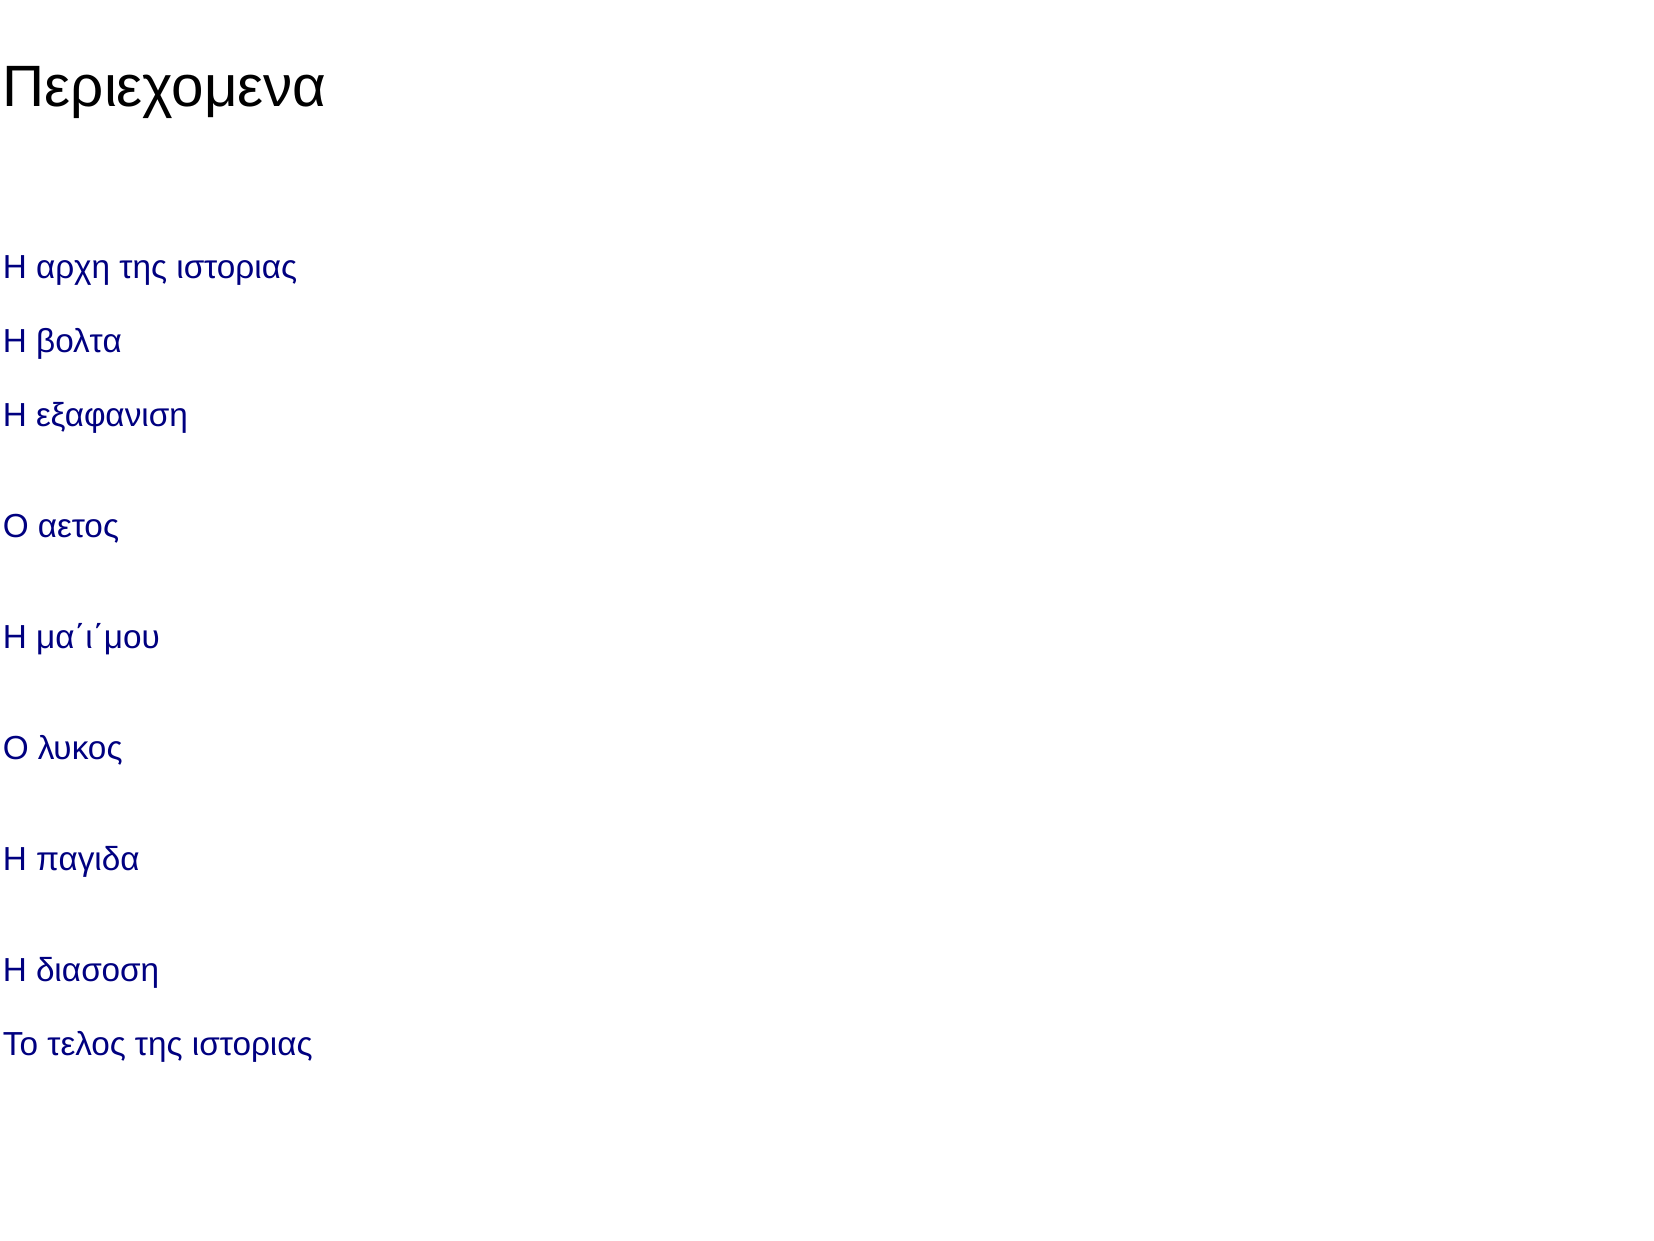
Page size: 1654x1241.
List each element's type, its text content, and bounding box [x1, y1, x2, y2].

text_box Περιεχομενα Η αρχη της ιστοριας Η βολτα Η εξαφανιση Ο αετος Η μα΄ι΄μου Ο λυκος Η παγιδα Η διασοση Το τελος της ιστοριας [0, 45, 367, 1075]
